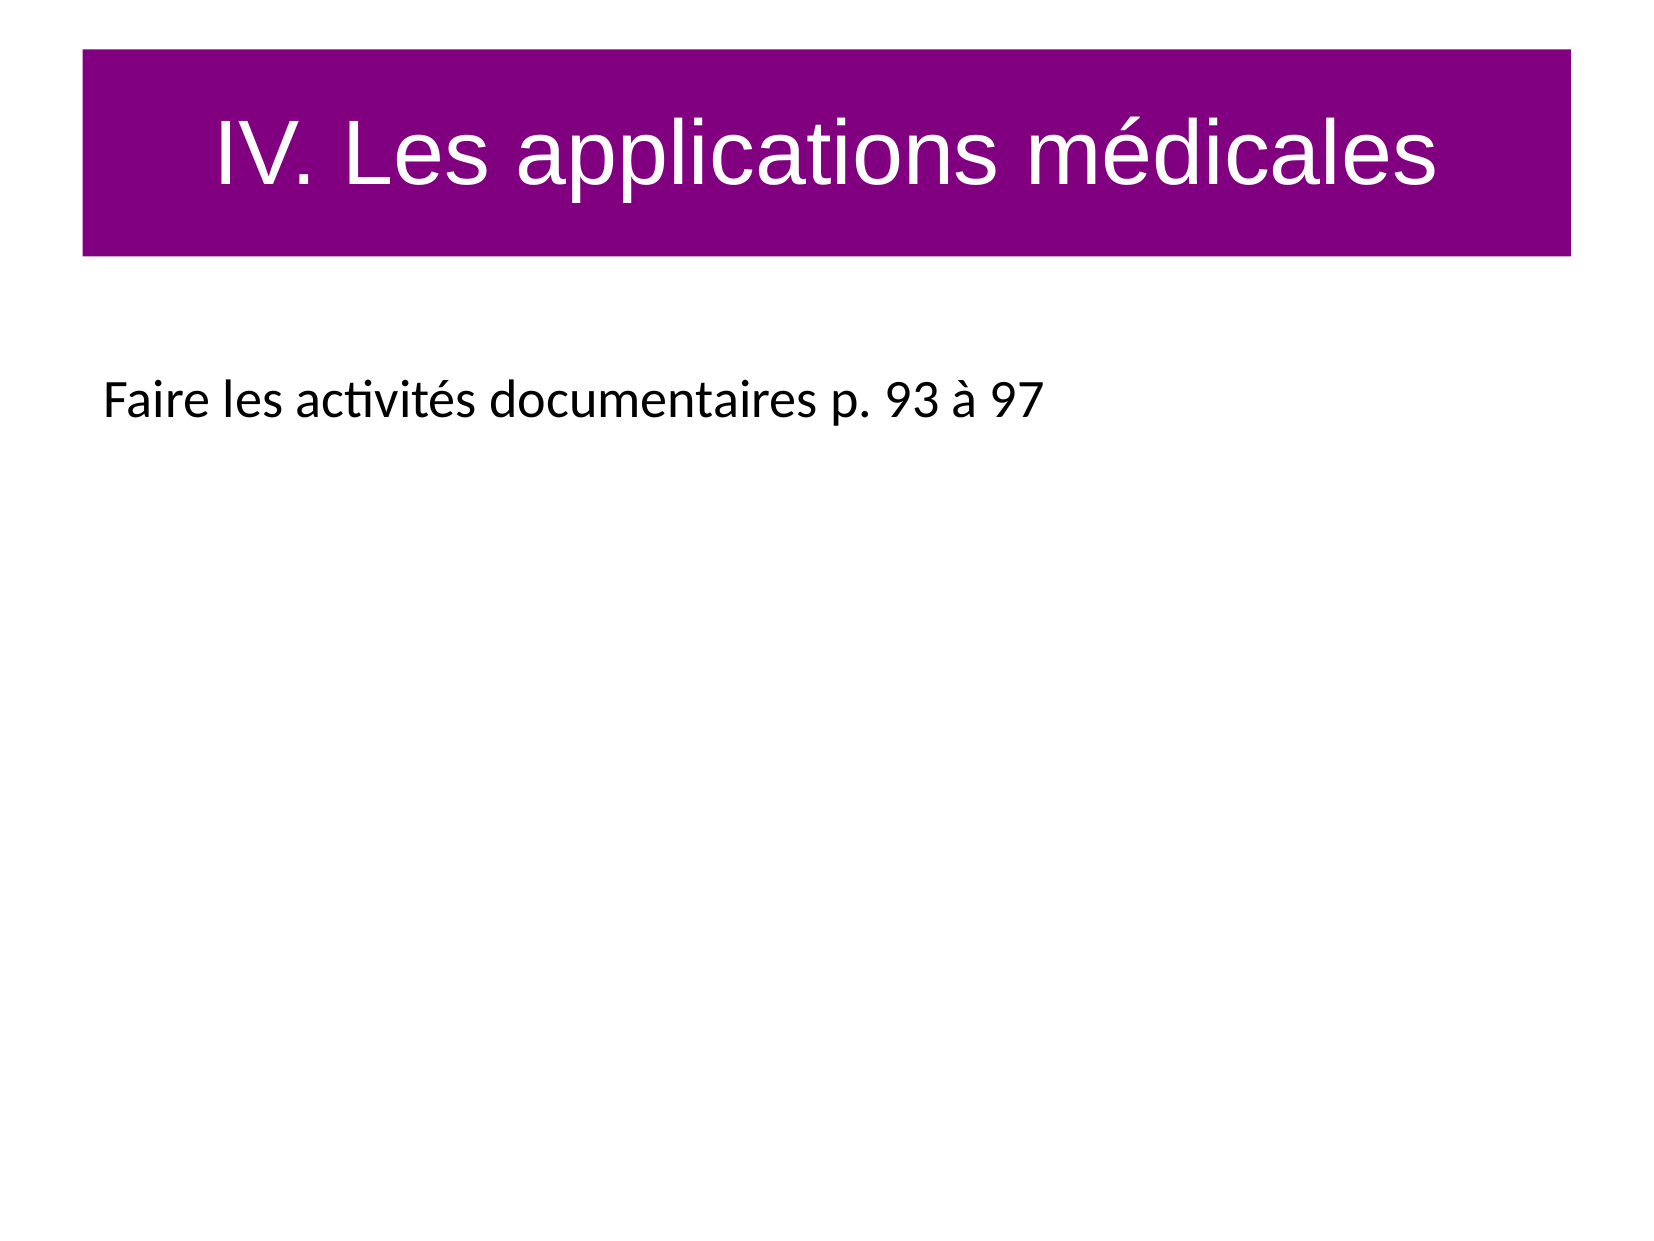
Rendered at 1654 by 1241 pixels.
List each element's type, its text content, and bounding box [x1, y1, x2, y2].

title IV. Les applications médicales [82, 49, 1571, 257]
text_box Faire les activités documentaires p. 93 à 97 [88, 369, 1565, 451]
